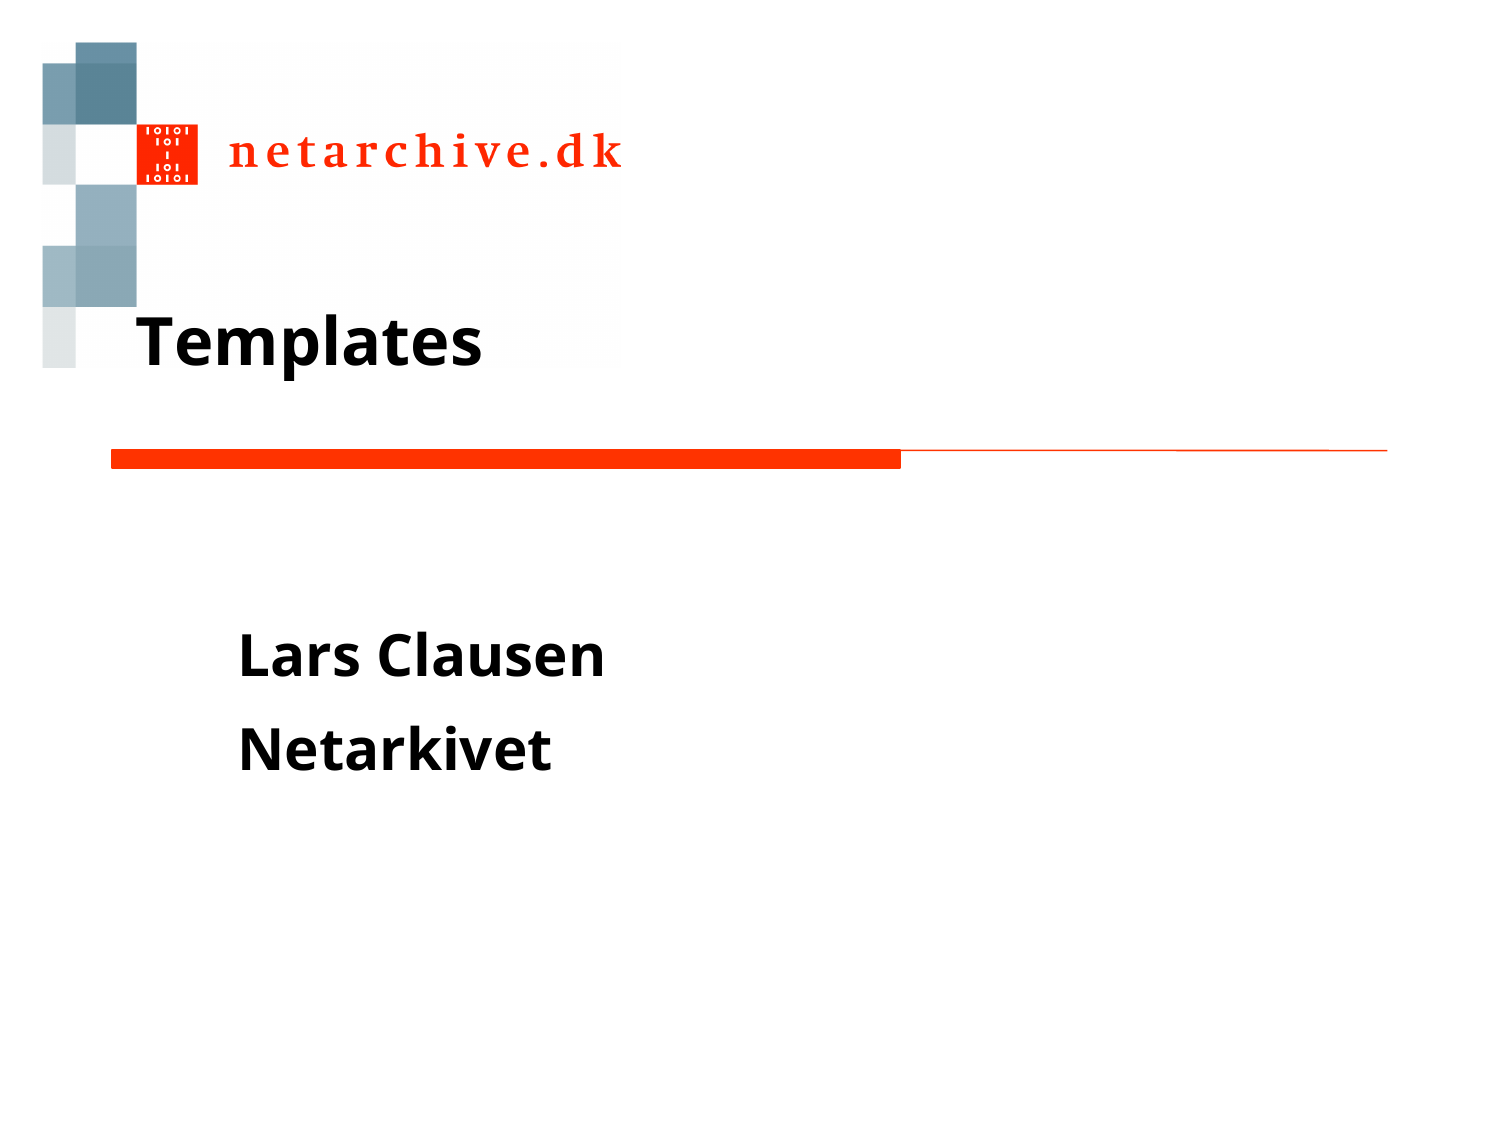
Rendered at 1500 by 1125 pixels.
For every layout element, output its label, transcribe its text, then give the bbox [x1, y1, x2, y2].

title Templates [135, 227, 1388, 453]
subtitle Lars Clausen Netarkivet [237, 569, 1388, 833]
picture [41, 42, 621, 368]
